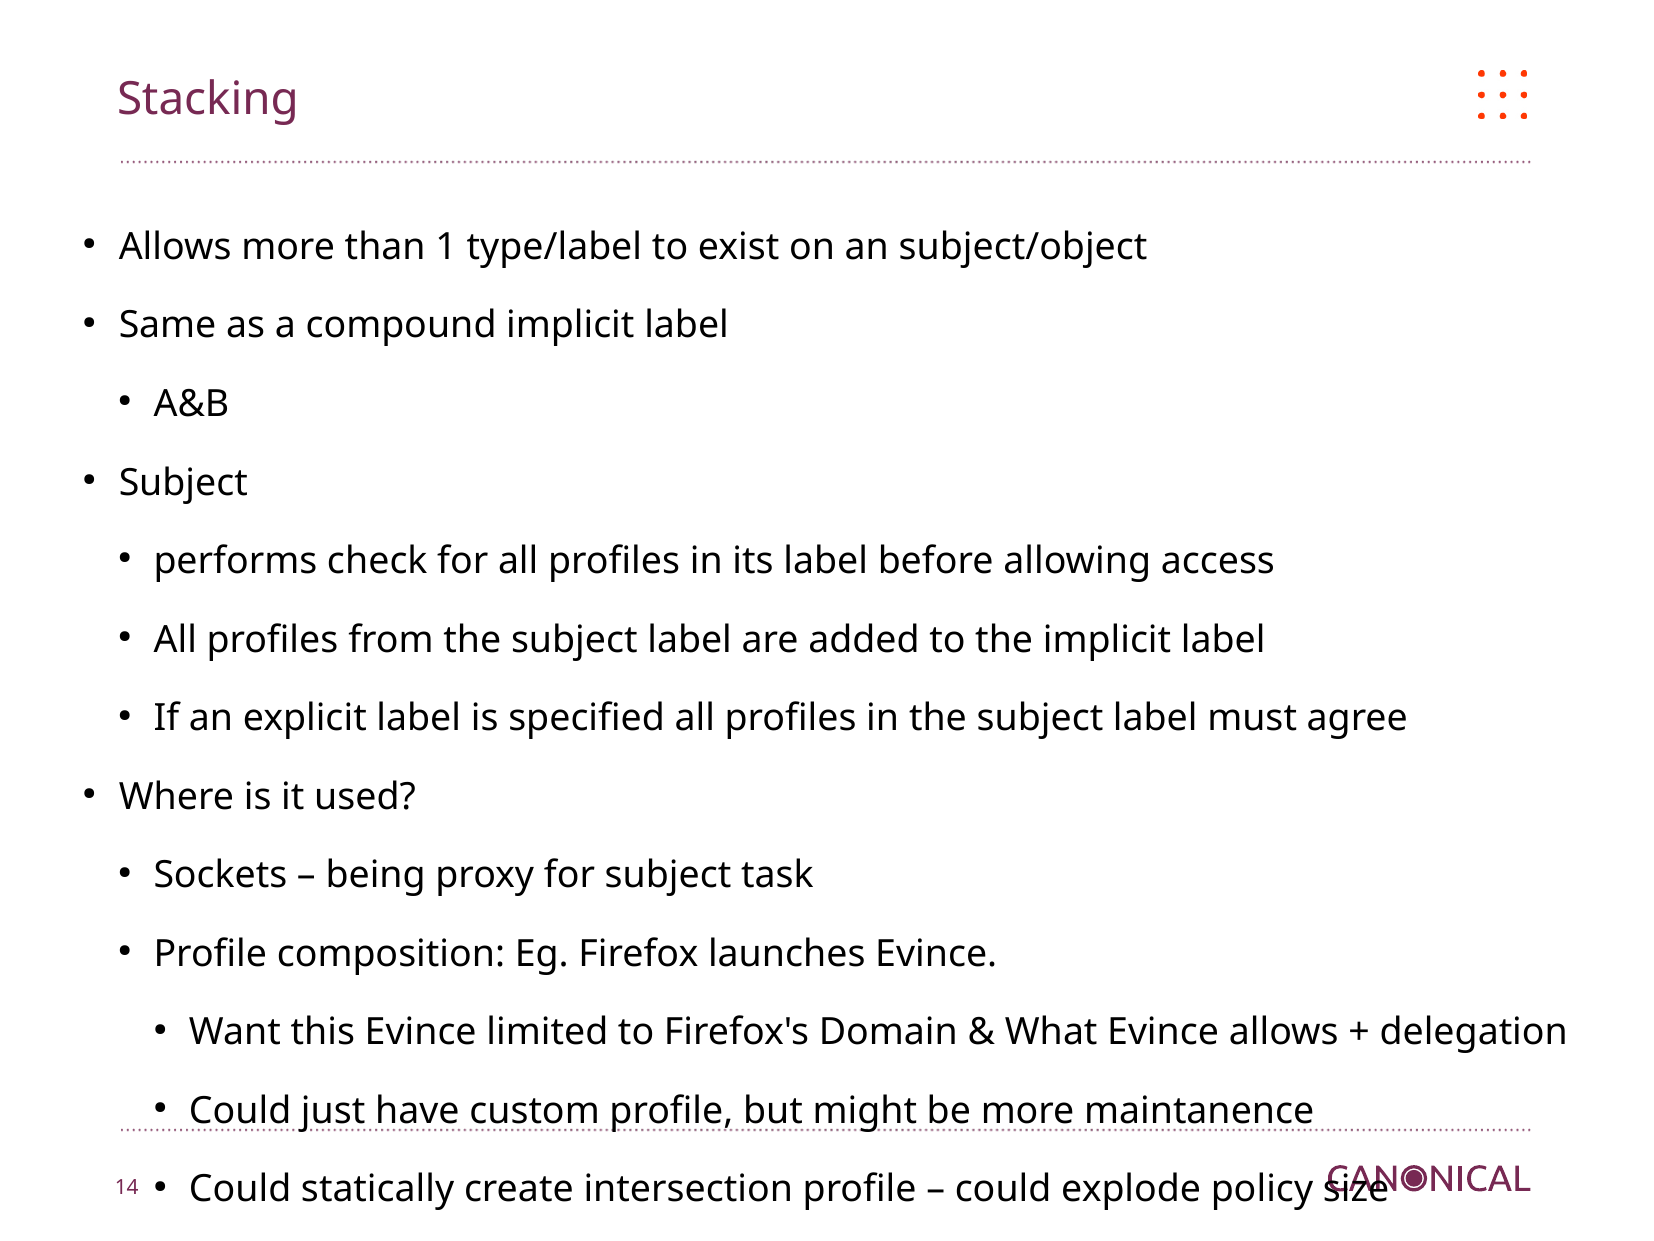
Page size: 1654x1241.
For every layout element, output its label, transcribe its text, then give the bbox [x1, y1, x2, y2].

picture [1478, 70, 1527, 119]
picture [111, 159, 1533, 166]
title Stacking [117, 71, 1447, 123]
list Allows more than 1 type/label to exist on an subject/object Same as a compound implicit label A&B Subject performs check for all profiles in its label before allowing access All profiles from the subject label are added to the implicit label If an explicit label is specified all profiles in the subject label must agree Where is it used? Sockets – being proxy for subject task Profile composition: Eg. Firefox launches Evince. Want this Evince limited to Firefox's Domain & What Evince allows + delegation Could just have custom profile, but might be more maintanence Could statically create intersection profile – could explode policy size In conjunction with Namespacing policy [82, 206, 1571, 1129]
picture [111, 1129, 1533, 1134]
